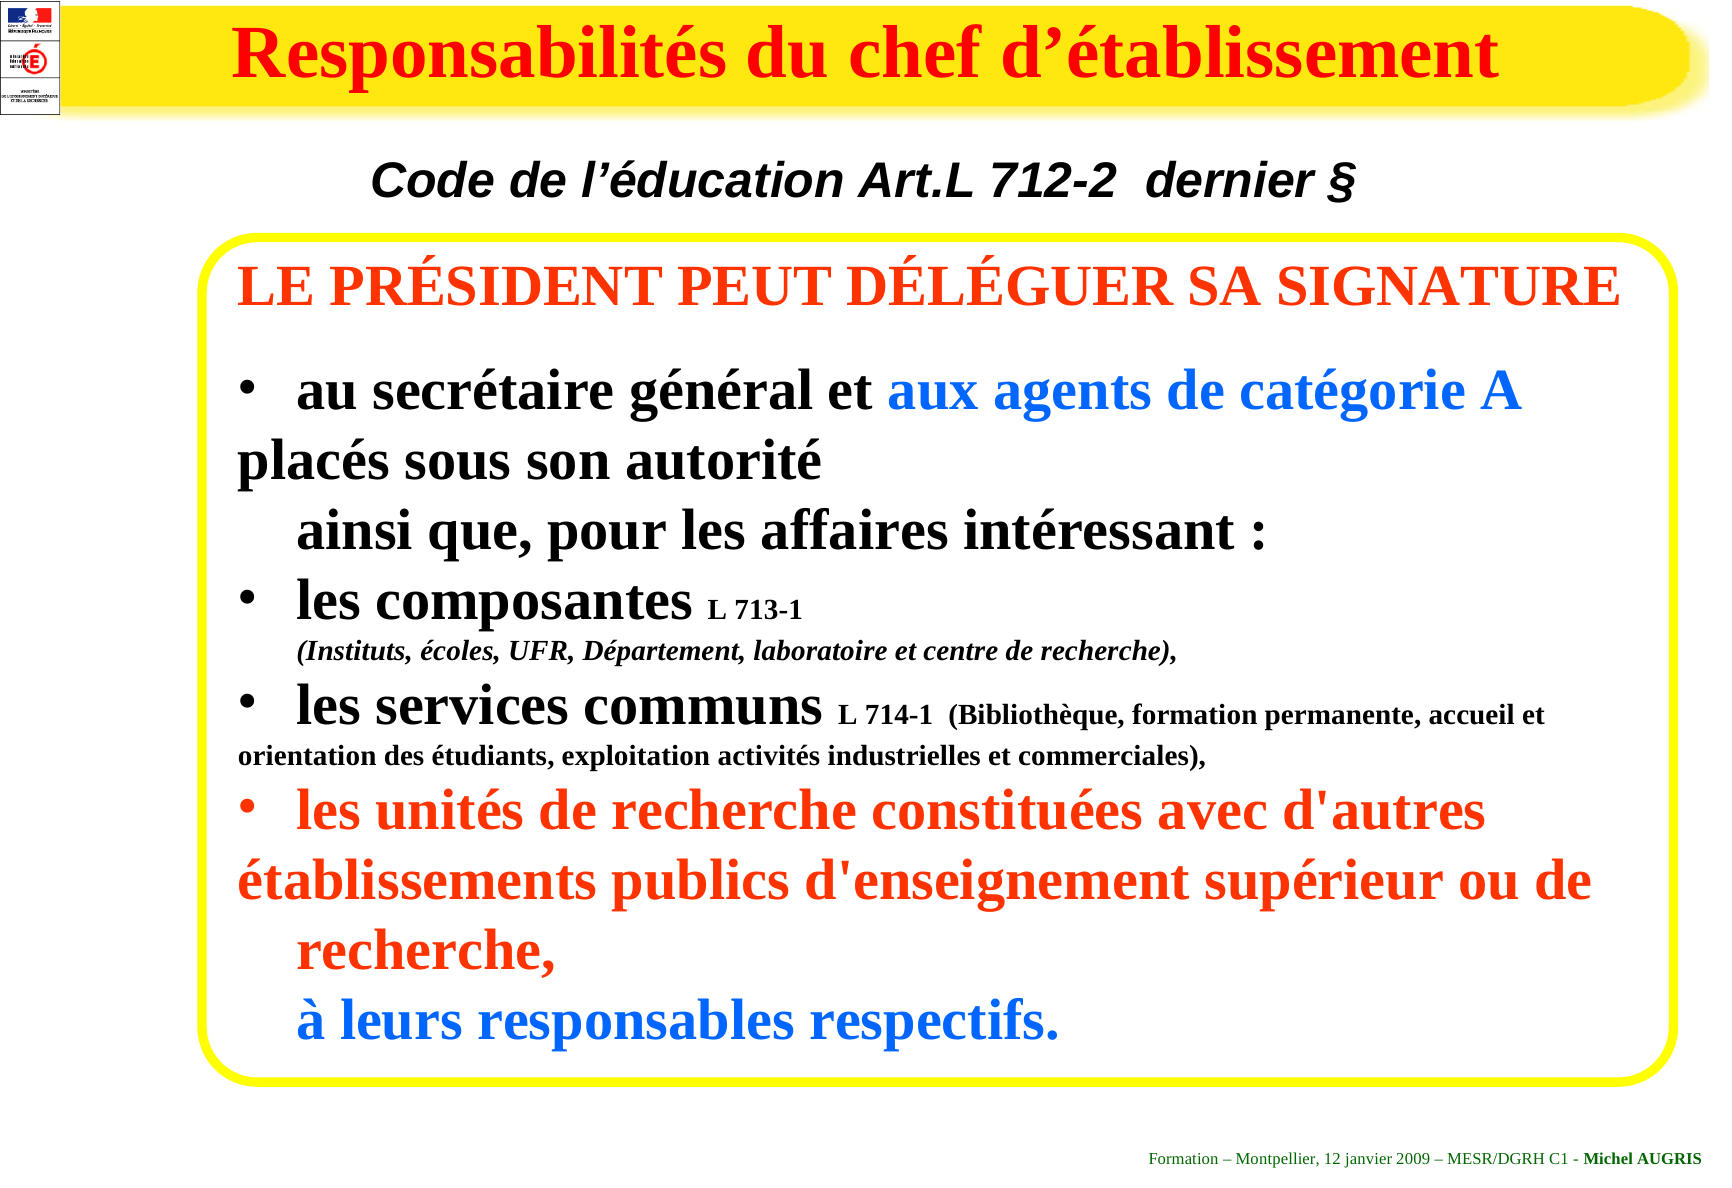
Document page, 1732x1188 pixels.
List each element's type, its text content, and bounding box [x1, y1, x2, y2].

text_box LE PRÉSIDENT PEUT DÉLÉGUER SA SIGNATURE au secrétaire général et aux agents de catégorie A placés sous son autorité ainsi que, pour les affaires intéressant : les composantes L 713-1 (Instituts, écoles, UFR, Département, laboratoire et centre de recherche), les services communs L 714-1 (Bibliothèque, formation permanente, accueil et orientation des étudiants, exploitation activités industrielles et commerciales), les unités de recherche constituées avec d'autres établissements publics d'enseignement supérieur ou de recherche, à leurs responsables respectifs. [223, 243, 1668, 1059]
text_box Code de l’éducation Art.L 712-2 dernier § [355, 140, 1373, 216]
text_box Responsabilités du chef d’établissement [217, 0, 1516, 100]
picture [0, 0, 1710, 121]
text_box LE PRÉSIDENT PEUT DÉLÉGUER SA SIGNATURE au secrétaire général et aux agents de catégorie A placés sous son autorité ainsi que, pour les affaires intéressant : les composantes L 713-1 (Instituts, écoles, UFR, Département, laboratoire et centre de recherche), les services communs L 714-1 (Bibliothèque, formation permanente, accueil et orientation des étudiants, exploitation activités industrielles et commerciales), les unités de recherche constituées avec d'autres établissements publics d'enseignement supérieur ou de recherche, à leurs responsables respectifs. [1647, 239, 1684, 1059]
